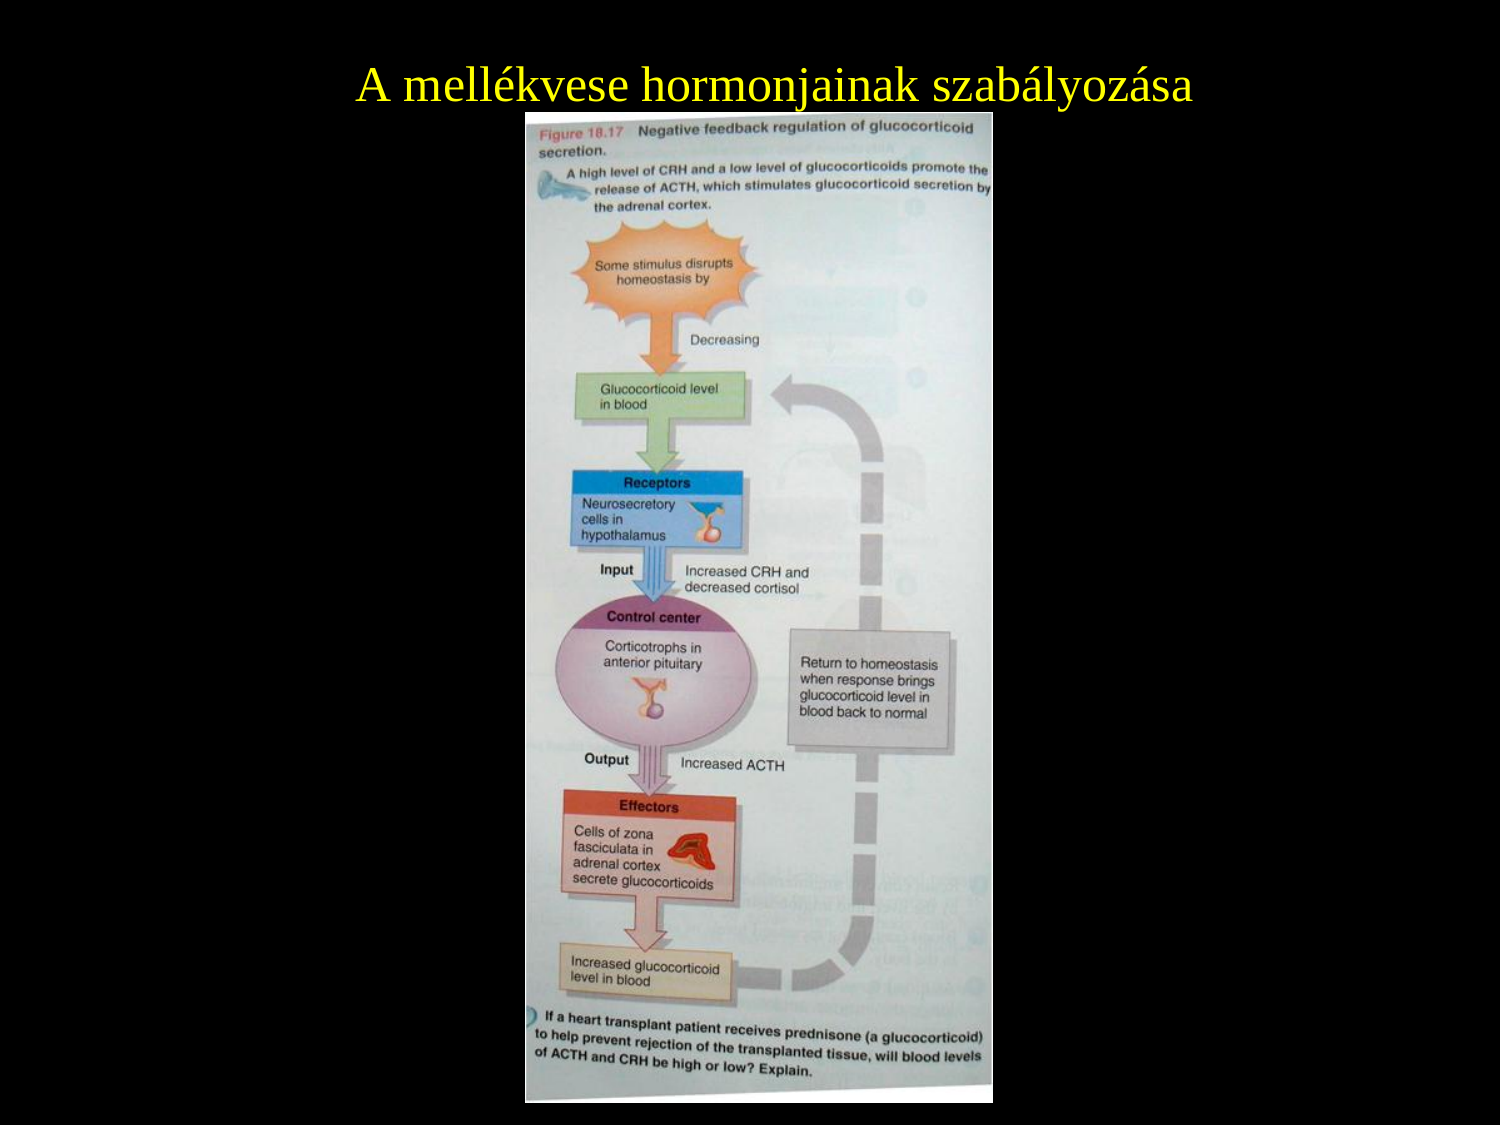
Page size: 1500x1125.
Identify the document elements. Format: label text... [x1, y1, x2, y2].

title A mellékvese hormonjainak szabályozása [137, 37, 1413, 126]
picture [525, 112, 993, 1103]
